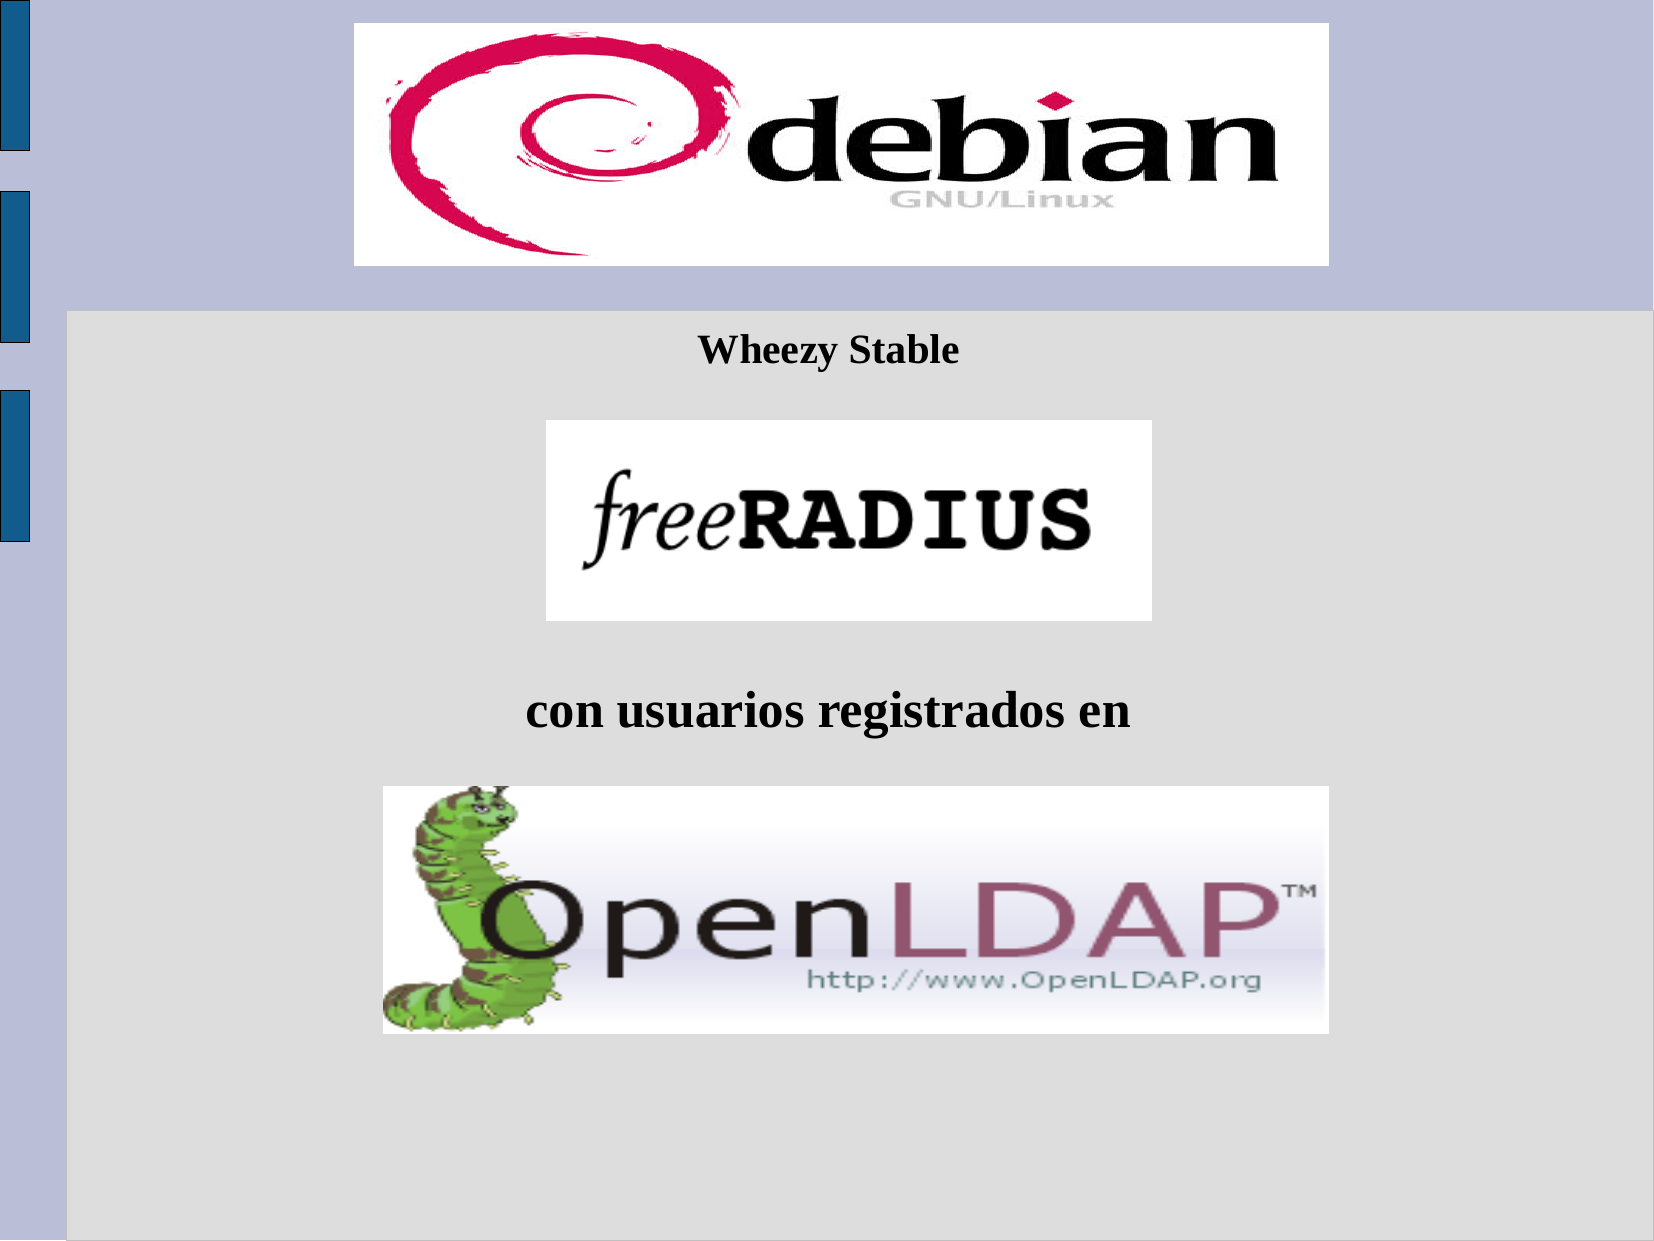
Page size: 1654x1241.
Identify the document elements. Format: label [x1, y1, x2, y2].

picture [383, 786, 1329, 1034]
picture [354, 23, 1329, 266]
picture [546, 502, 1152, 621]
chart [324, 679, 1329, 857]
chart [324, 324, 1329, 502]
